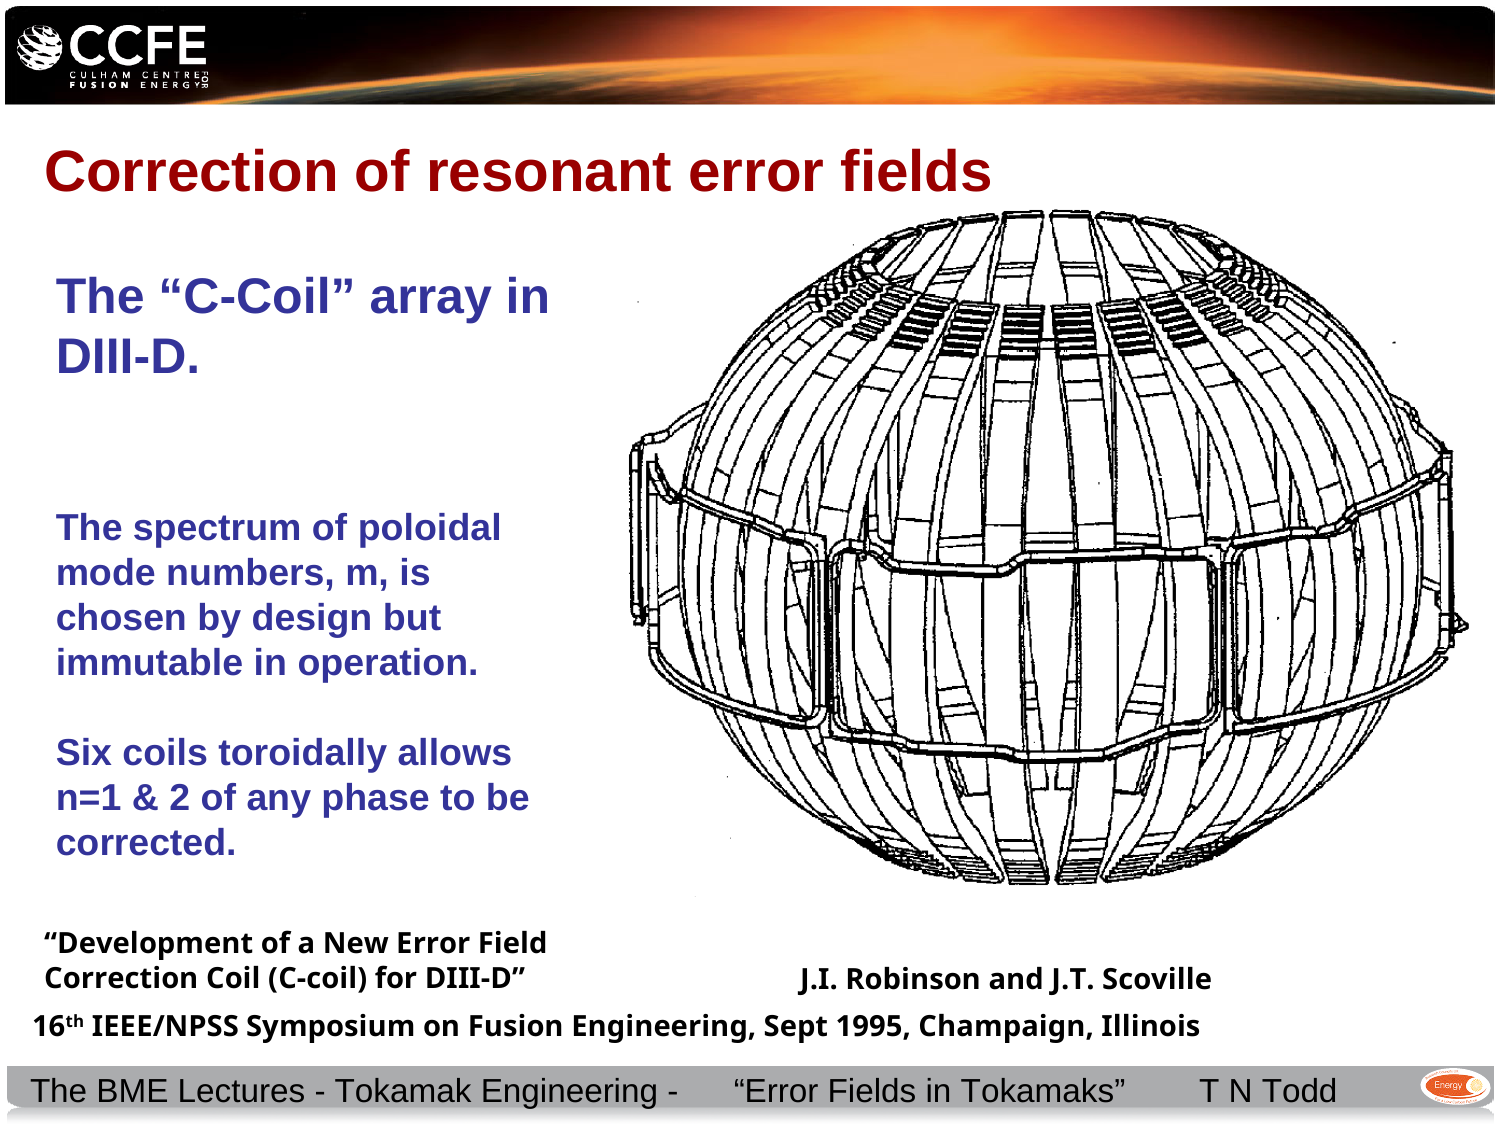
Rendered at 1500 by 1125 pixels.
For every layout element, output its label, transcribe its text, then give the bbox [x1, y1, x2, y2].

text_box J.I. Robinson and J.T. Scoville [785, 952, 1228, 999]
picture [5, 6, 1495, 105]
text_box 16th IEEE/NPSS Symposium on Fusion Engineering, Sept 1995, Champaign, Illinois [17, 999, 1500, 1050]
picture [608, 205, 1483, 897]
text_box Correction of resonant error fields [29, 125, 1270, 211]
text_box “Development of a New Error Field Correction Coil (C-coil) for DIII-D” [29, 916, 719, 999]
text_box The “C-Coil” array in DIII-D. The spectrum of poloidal mode numbers, m, is chosen by design but immutable in operation. Six coils toroidally allows n=1 & 2 of any phase to be corrected. [41, 255, 567, 871]
picture [1421, 1067, 1490, 1106]
